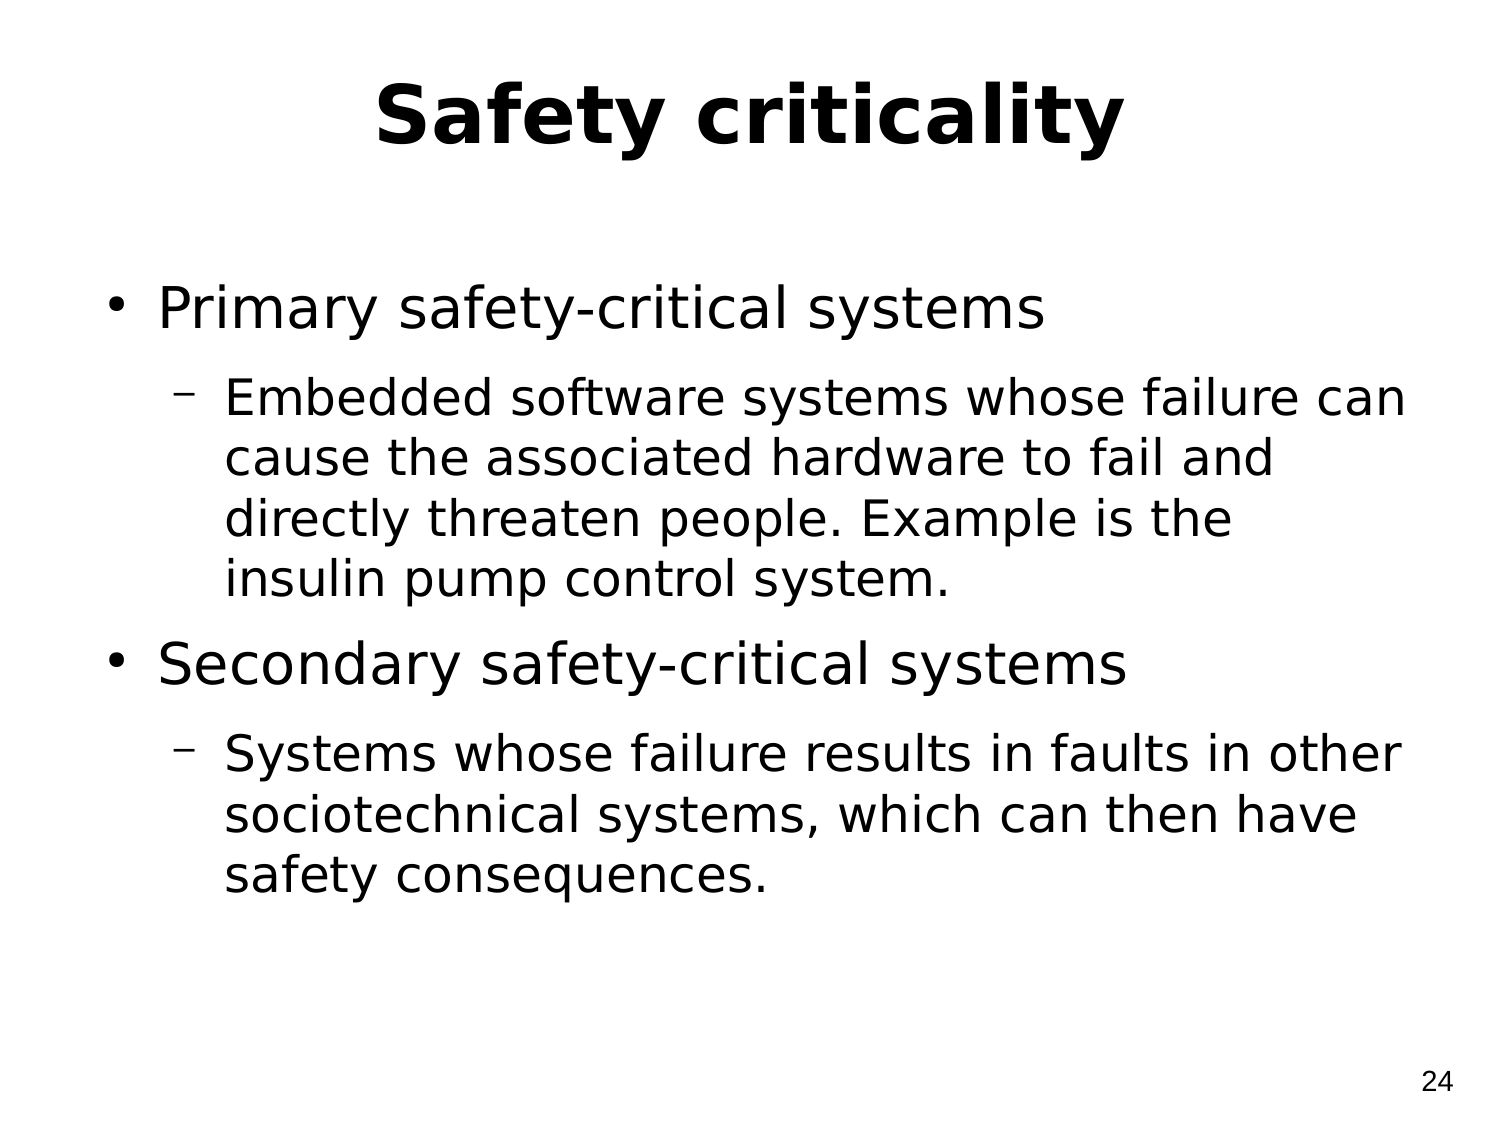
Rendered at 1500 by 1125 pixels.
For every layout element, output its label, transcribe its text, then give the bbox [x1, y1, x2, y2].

title Safety criticality [75, 44, 1425, 177]
list Primary safety-critical systems Embedded software systems whose failure can cause the associated hardware to fail and directly threaten people. Example is the insulin pump control system. Secondary safety-critical systems Systems whose failure results in faults in other sociotechnical systems, which can then have safety consequences. [75, 263, 1425, 916]
